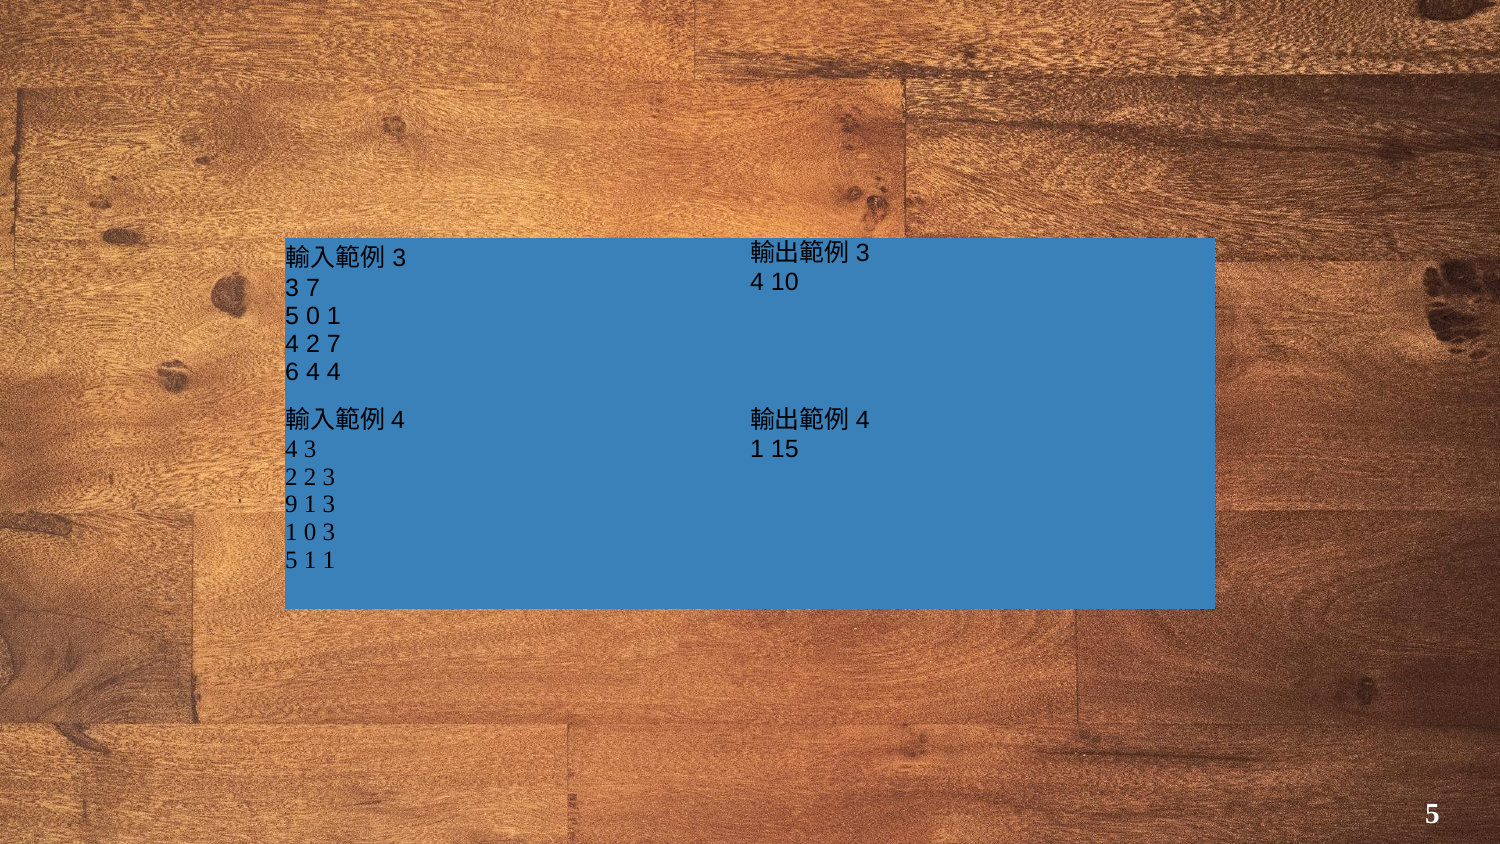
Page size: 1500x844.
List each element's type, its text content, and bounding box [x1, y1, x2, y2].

table_header 輸出範例3 4 10 [750, 238, 1215, 406]
table_header 輸入範例3 3 7 5 0 1 4 2 7 6 4 4 [285, 238, 750, 406]
table_cell 輸入範例4 4 3 2 2 3 9 1 3 1 0 3 5 1 1 [285, 406, 750, 609]
table_cell 輸出範例4 1 15 [750, 406, 1215, 609]
slide_number 5 [1410, 779, 1500, 844]
